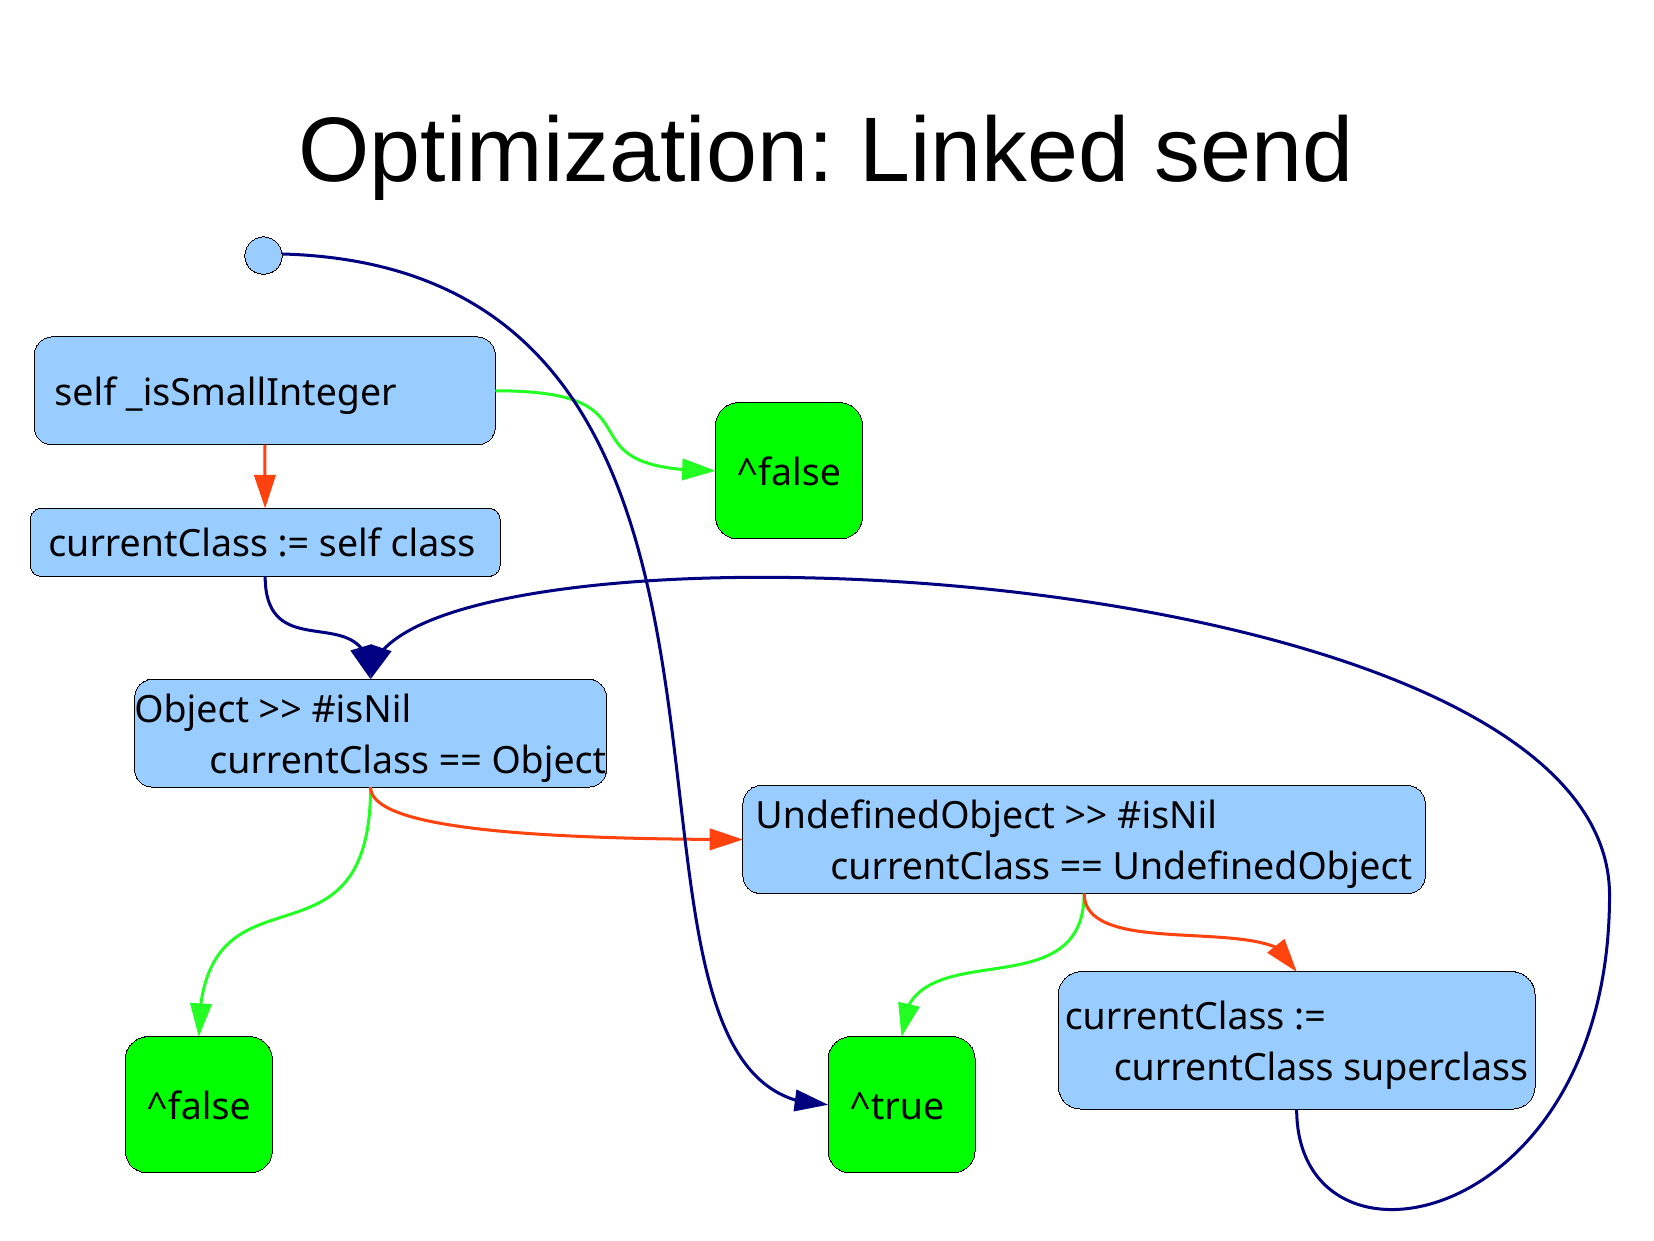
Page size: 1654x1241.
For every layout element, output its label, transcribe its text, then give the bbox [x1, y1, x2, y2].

text_box Optimization: Linked send [143, 91, 1511, 209]
text_box ^true [828, 1036, 976, 1173]
text_box [244, 236, 283, 275]
text_box self _isSmallInteger [34, 336, 496, 445]
text_box currentClass := currentClass superclass [1058, 971, 1536, 1110]
text_box Object >> #isNil currentClass == Object [134, 679, 607, 788]
text_box ^false [125, 1036, 273, 1173]
text_box ^false [715, 402, 863, 539]
text_box UndefinedObject >> #isNil currentClass == UndefinedObject [742, 785, 1426, 894]
text_box currentClass := self class [30, 508, 501, 577]
